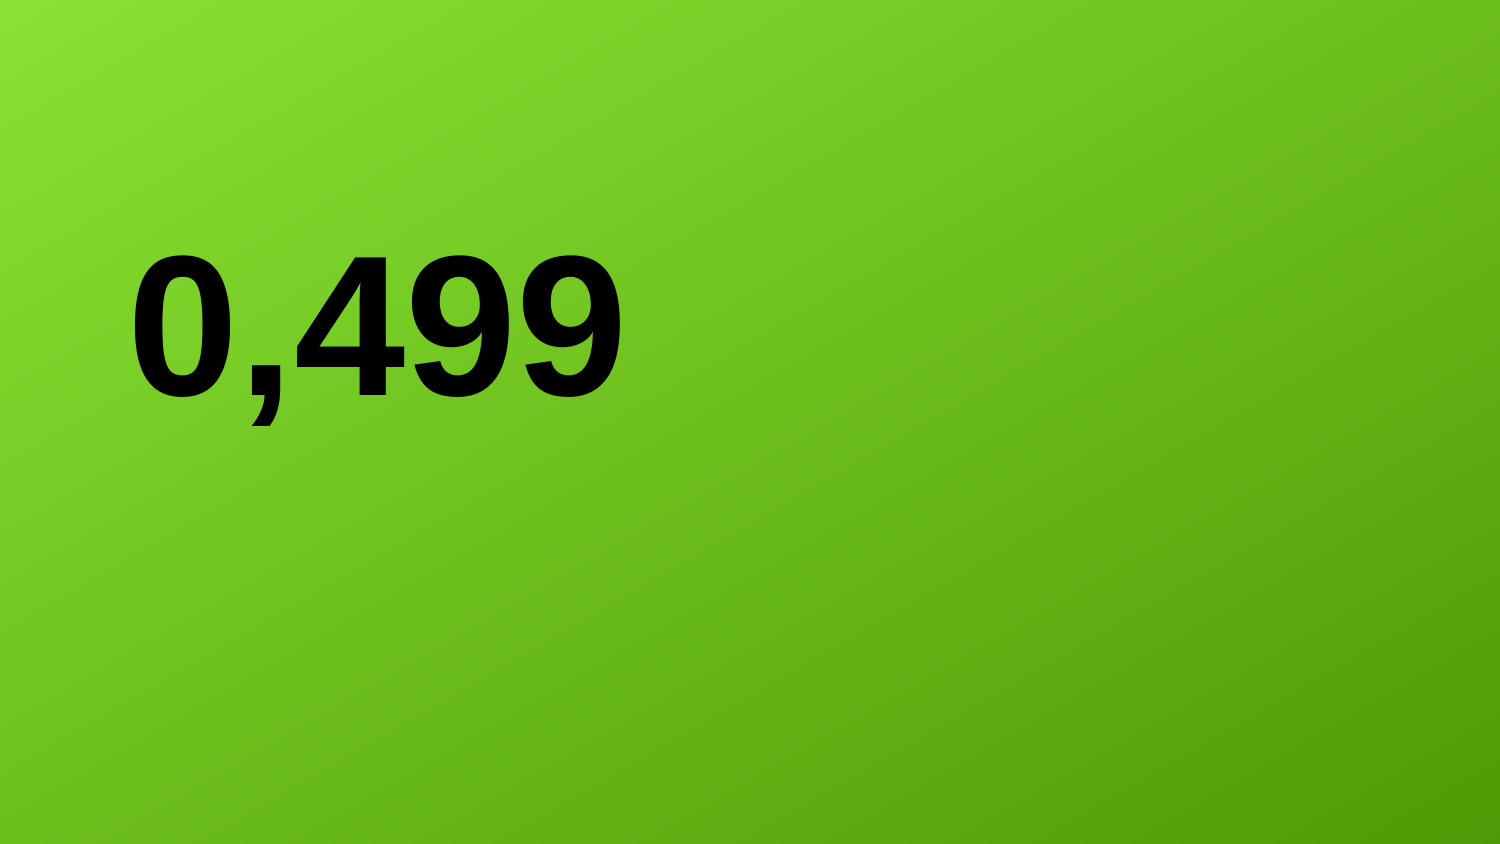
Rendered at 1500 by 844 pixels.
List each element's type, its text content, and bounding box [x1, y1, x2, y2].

title 0,499 [112, 259, 1388, 451]
